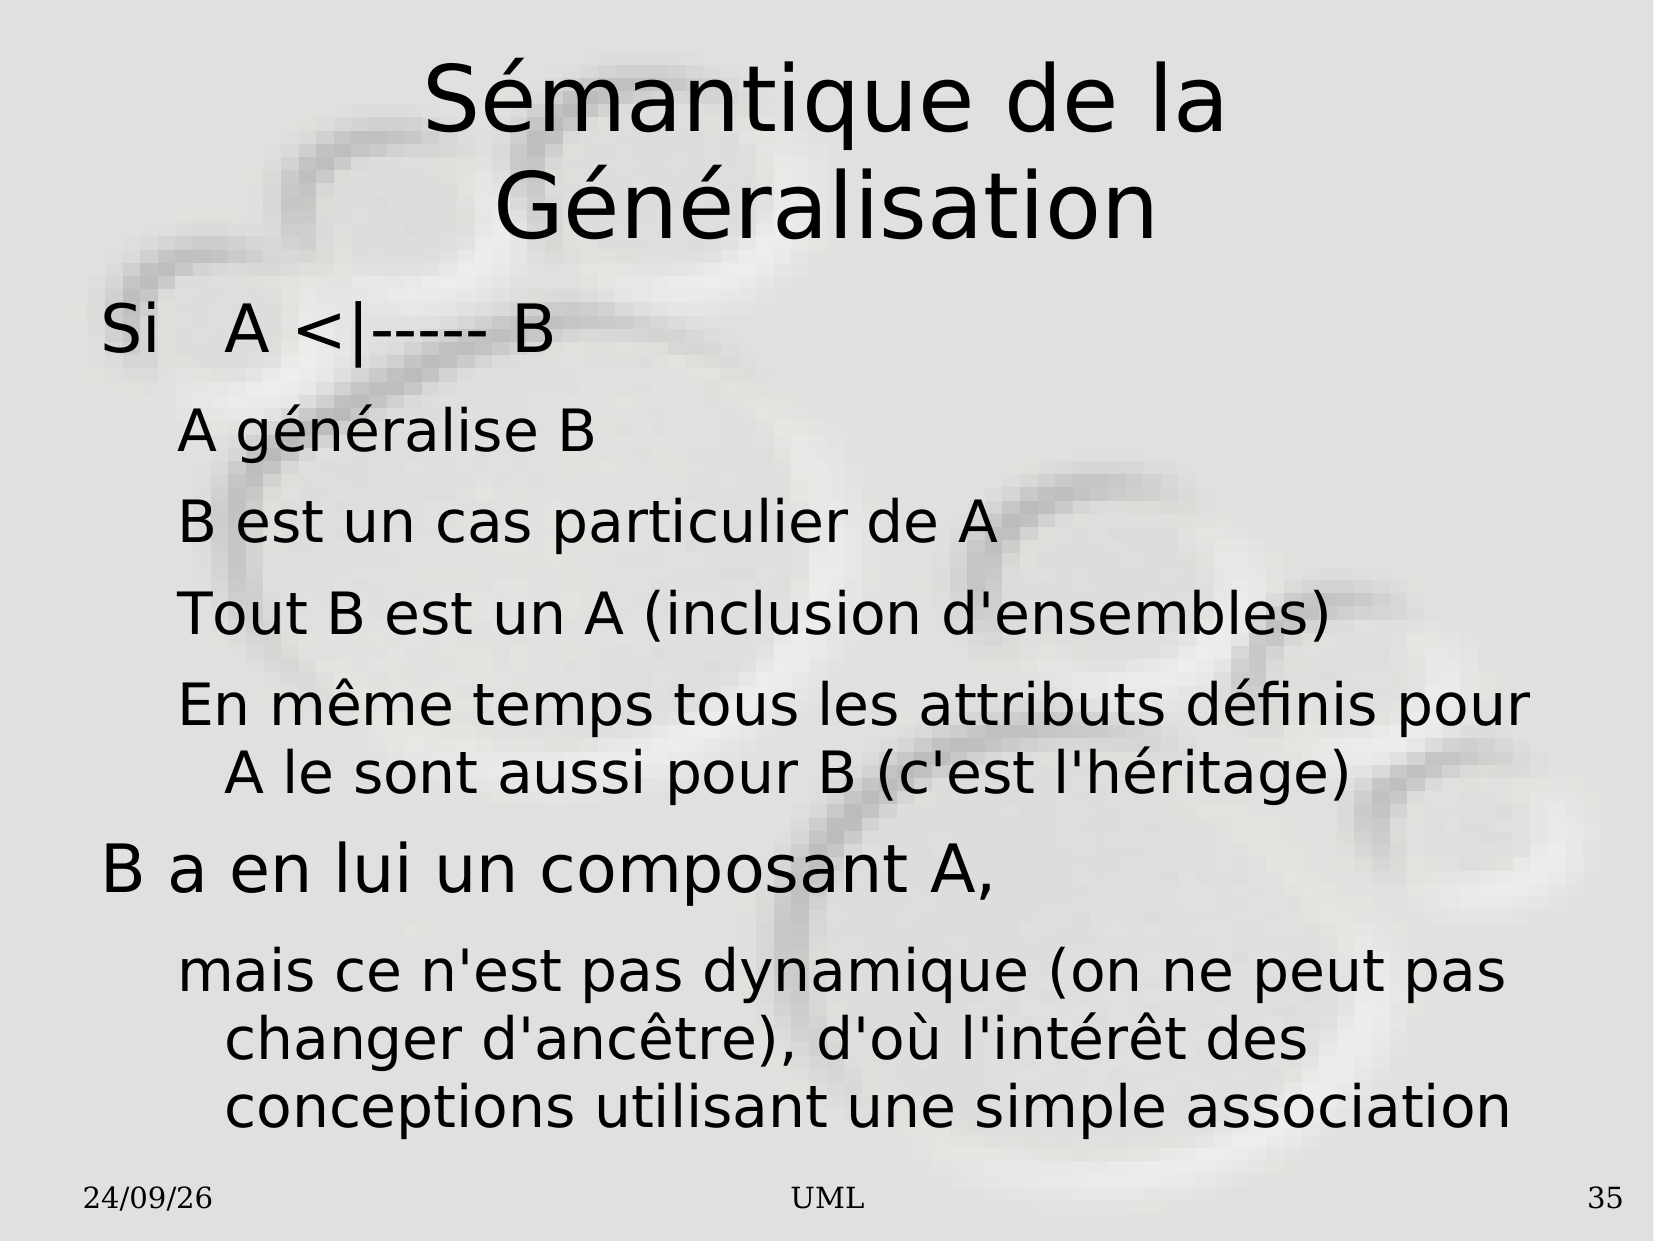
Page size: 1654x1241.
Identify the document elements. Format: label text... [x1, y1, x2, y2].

picture [0, 0, 1654, 1241]
title Sémantique de la Généralisation [82, 45, 1571, 261]
list Si A <|----- B A généralise B B est un cas particulier de A Tout B est un A (inclusion d'ensembles) En même temps tous les attributs définis pour A le sont aussi pour B (c'est l'héritage) B a en lui un composant A, mais ce n'est pas dynamique (on ne peut pas changer d'ancêtre), d'où l'intérêt des conceptions utilisant une simple association [82, 290, 1571, 1142]
